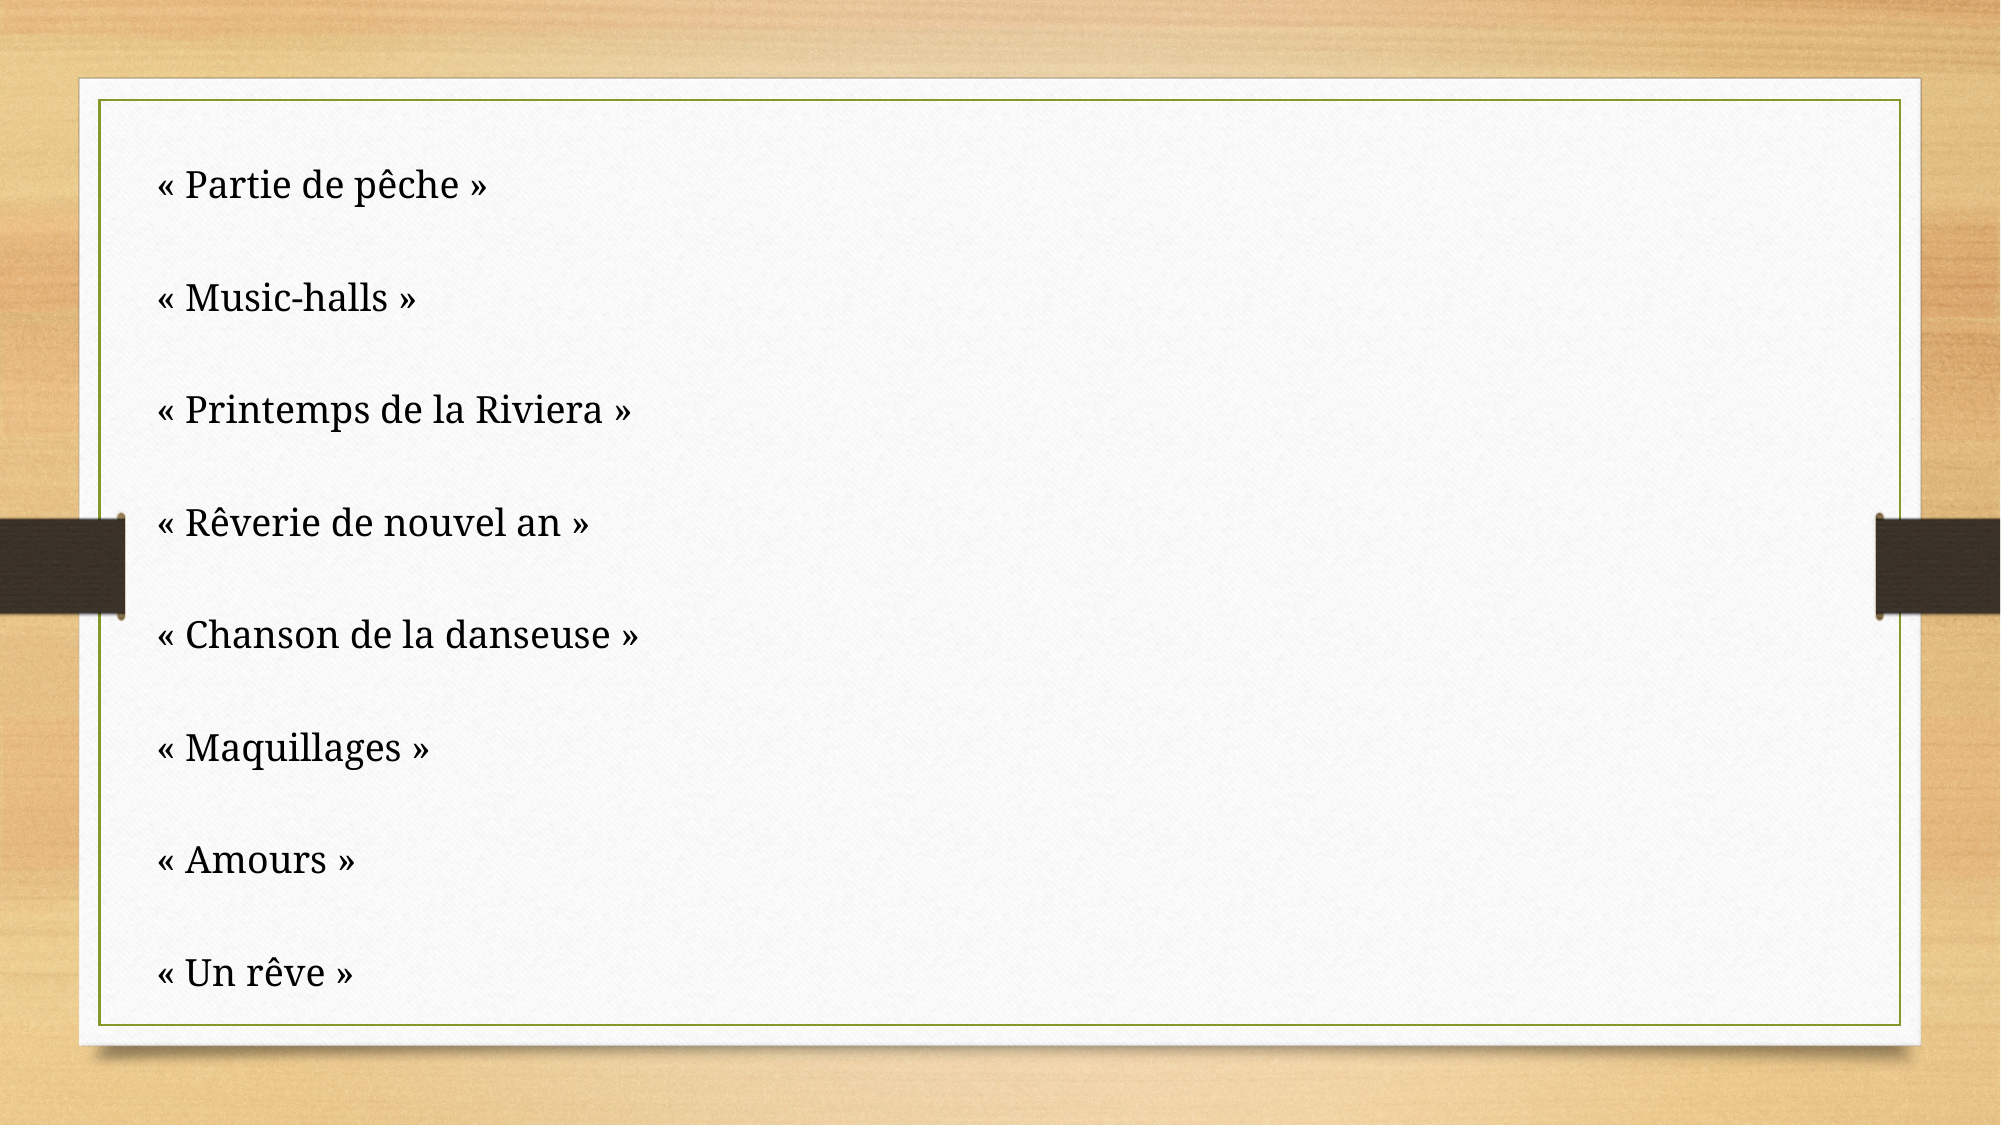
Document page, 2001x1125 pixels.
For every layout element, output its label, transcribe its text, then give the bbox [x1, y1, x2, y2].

text_box « Partie de pêche » « Music-halls » « Printemps de la Riviera » « Rêverie de nouvel an » « Chanson de la danseuse » « Maquillages » « Amours » « Un rêve » [141, 86, 1141, 1001]
